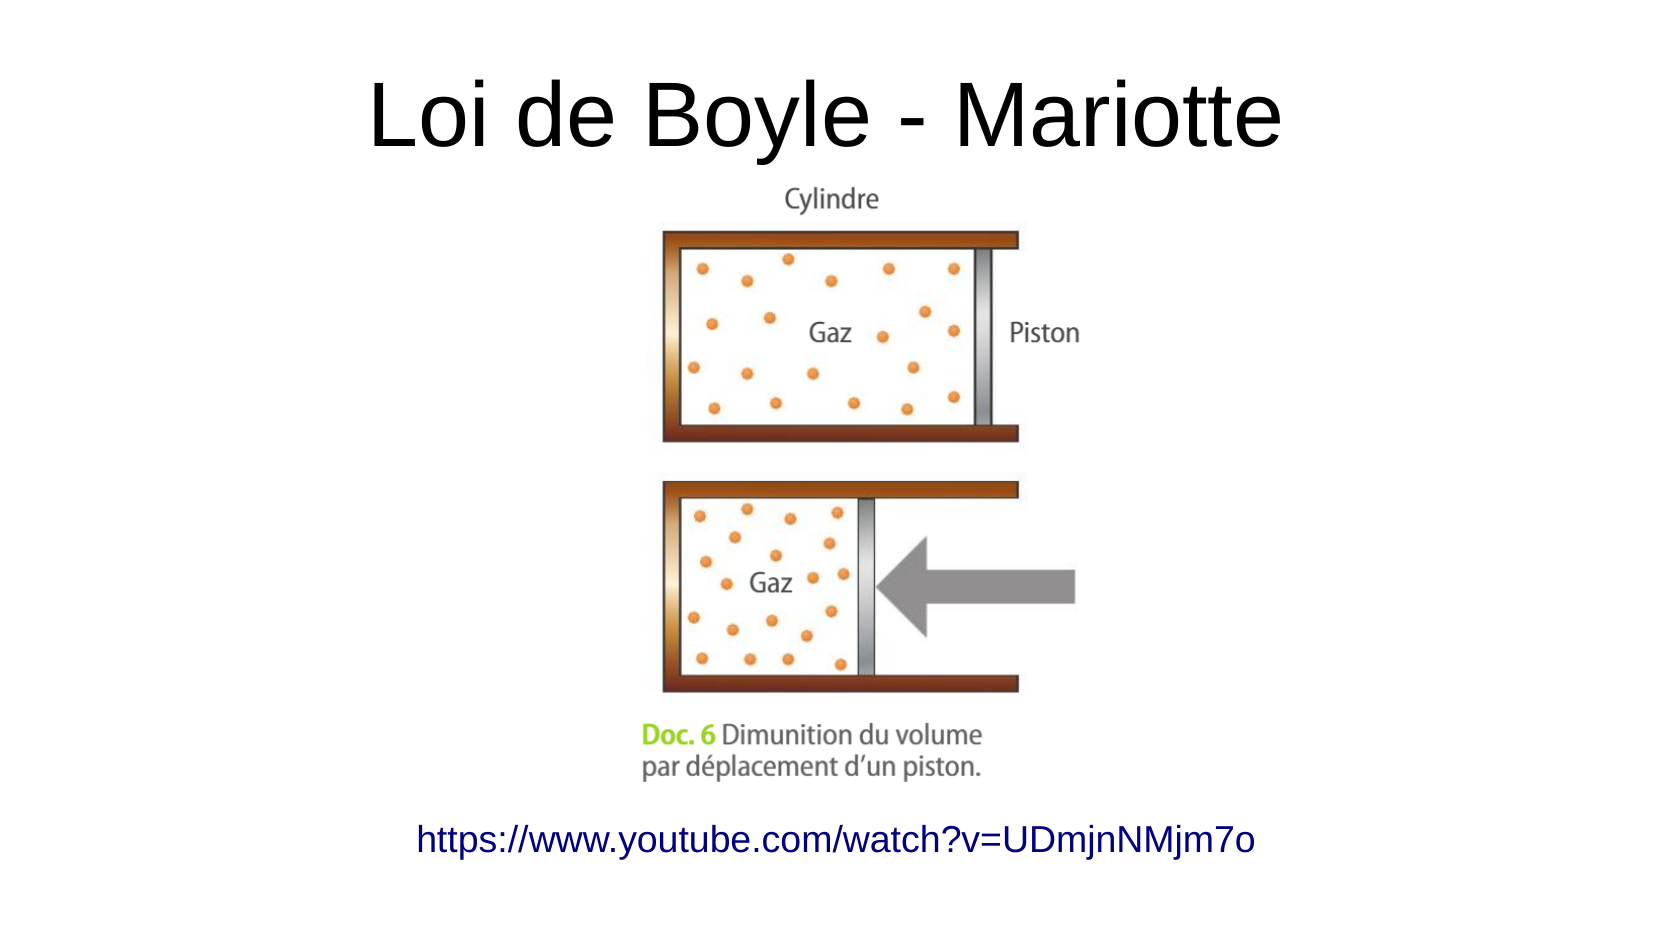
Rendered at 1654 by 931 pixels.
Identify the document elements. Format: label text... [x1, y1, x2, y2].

title Loi de Boyle - Mariotte [82, 37, 1571, 193]
text_box https://www.youtube.com/watch?v=UDmjnNMjm7o [401, 810, 1271, 910]
picture [614, 168, 1119, 792]
